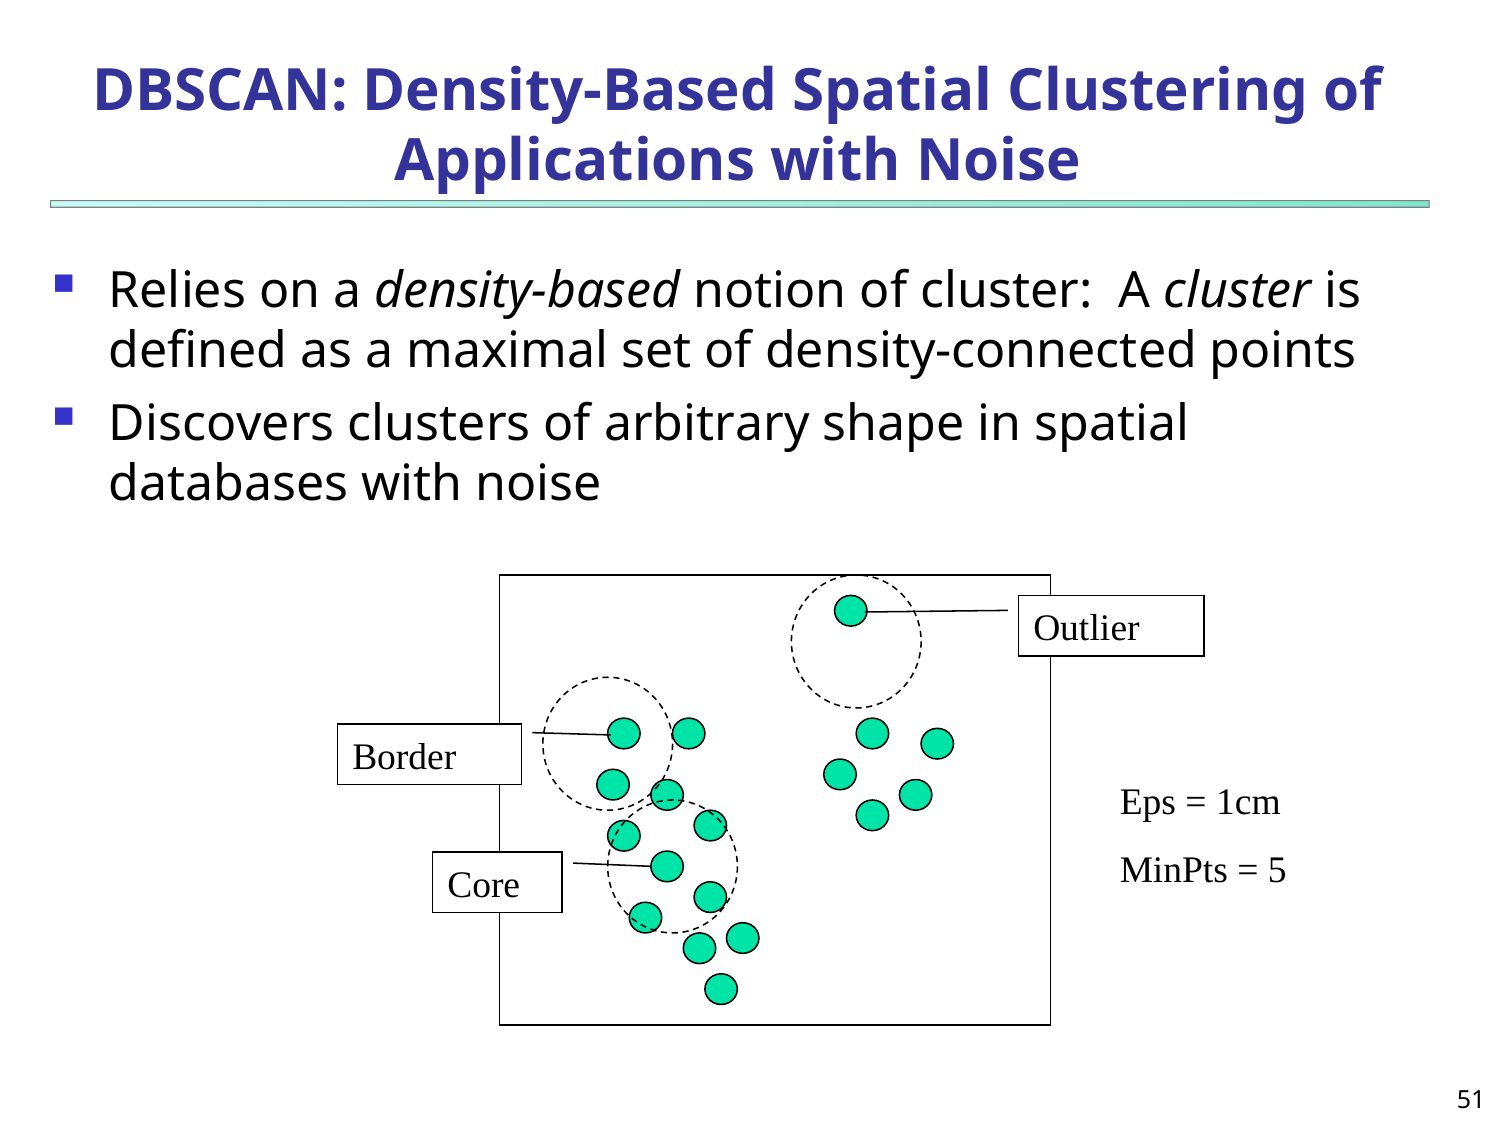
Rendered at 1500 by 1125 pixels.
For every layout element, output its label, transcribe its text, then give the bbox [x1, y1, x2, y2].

text_box 18 [1187, 1062, 1500, 1125]
title DBSCAN: Density-Based Spatial Clustering of Applications with Noise [37, 37, 1438, 201]
text_box Core [432, 852, 562, 912]
text_box Border [337, 724, 521, 784]
text_box Eps = 1cm MinPts = 5 [1104, 769, 1375, 899]
list Relies on a density-based notion of cluster: A cluster is defined as a maximal set of density-connected points Discovers clusters of arbitrary shape in spatial databases with noise [37, 249, 1438, 1076]
text_box Outlier [1019, 596, 1204, 656]
